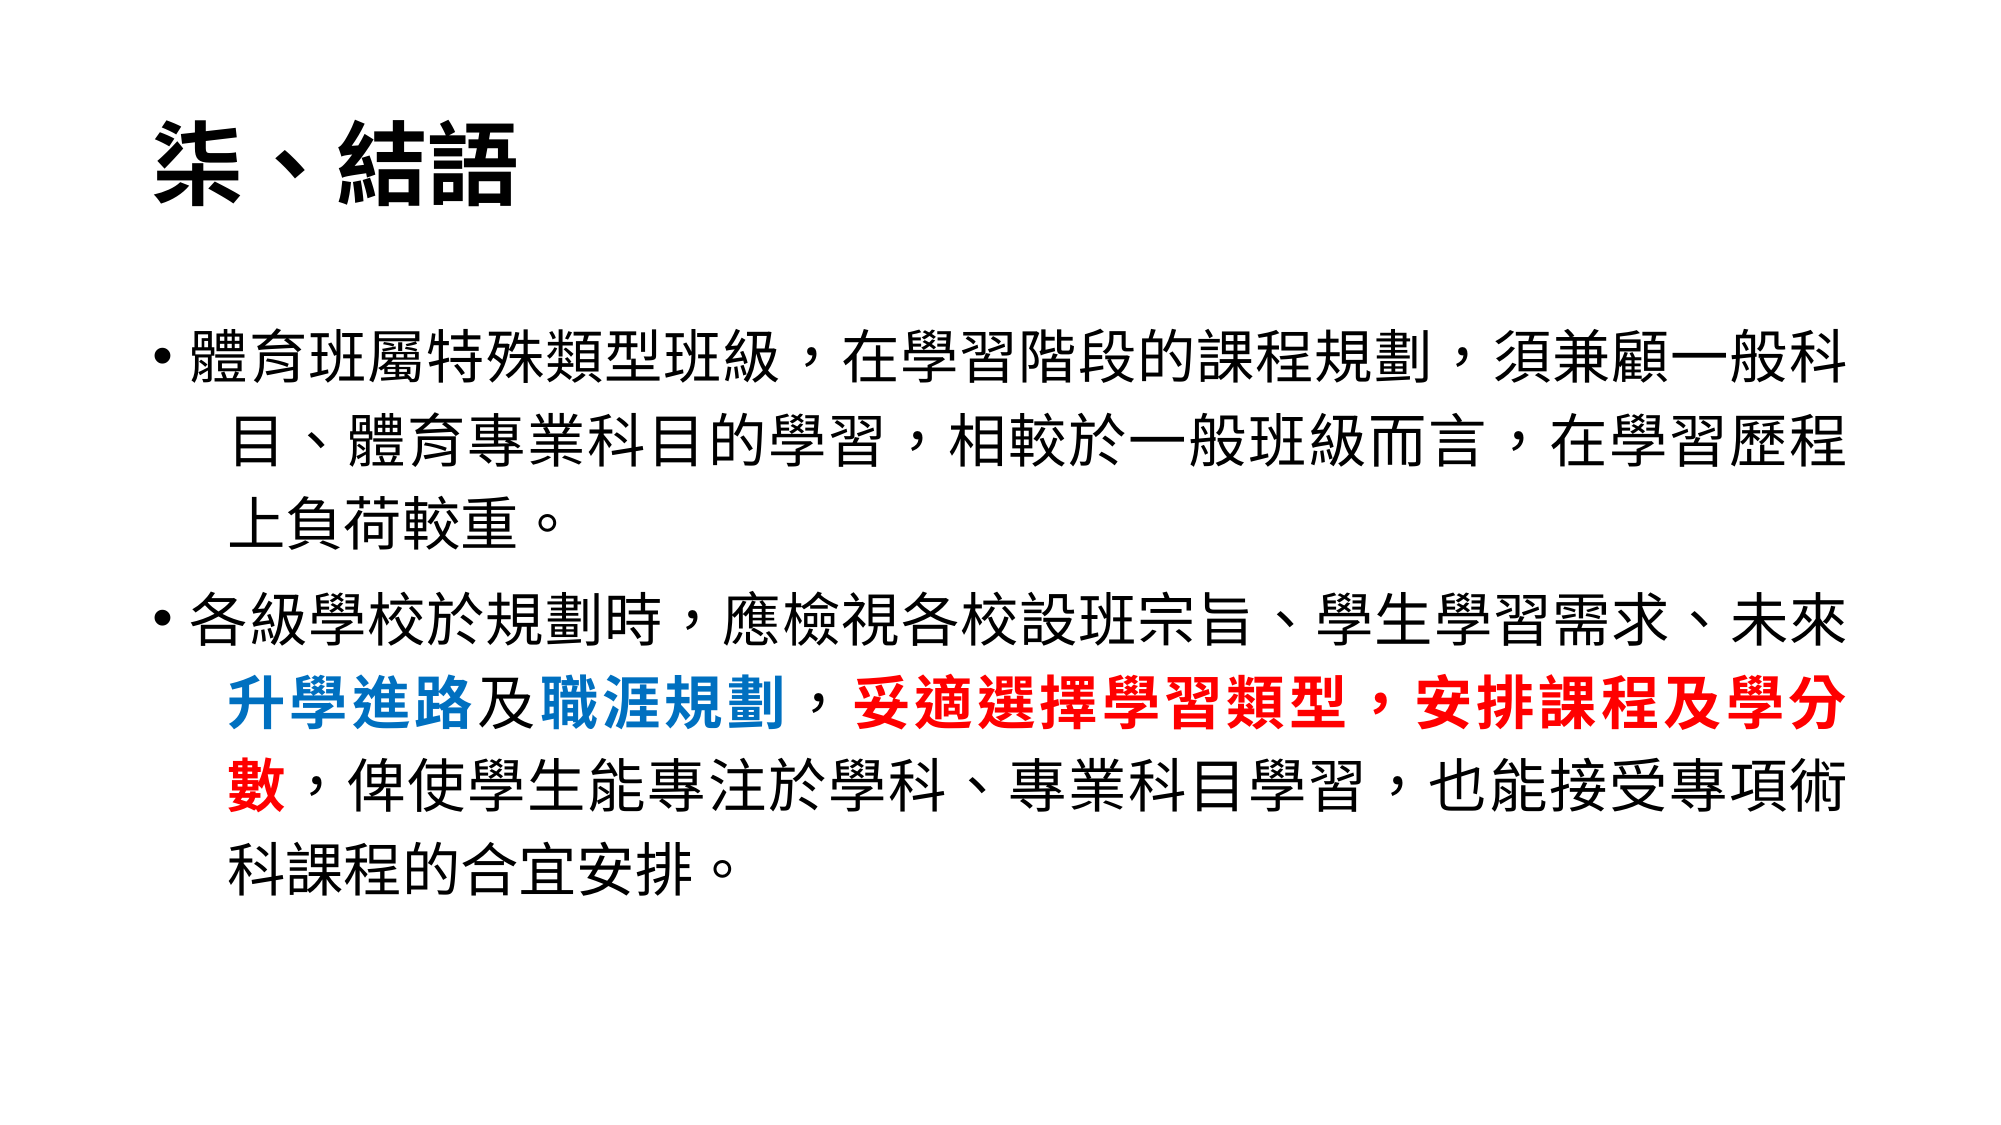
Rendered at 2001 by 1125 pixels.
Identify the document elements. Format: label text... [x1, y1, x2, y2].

list 體育班屬特殊類型班級，在學習階段的課程規劃，須兼顧一般科目、體育專業科目的學習，相較於一般班級而言，在學習歷程上負荷較重。 各級學校於規劃時，應檢視各校設班宗旨、學生學習需求、未來升學進路及職涯規劃，妥適選擇學習類型，安排課程及學分數，俾使學生能專注於學科、專業科目學習，也能接受專項術科課程的合宜安排。 [137, 299, 1863, 1038]
title 柒、結語 [137, 59, 1863, 278]
